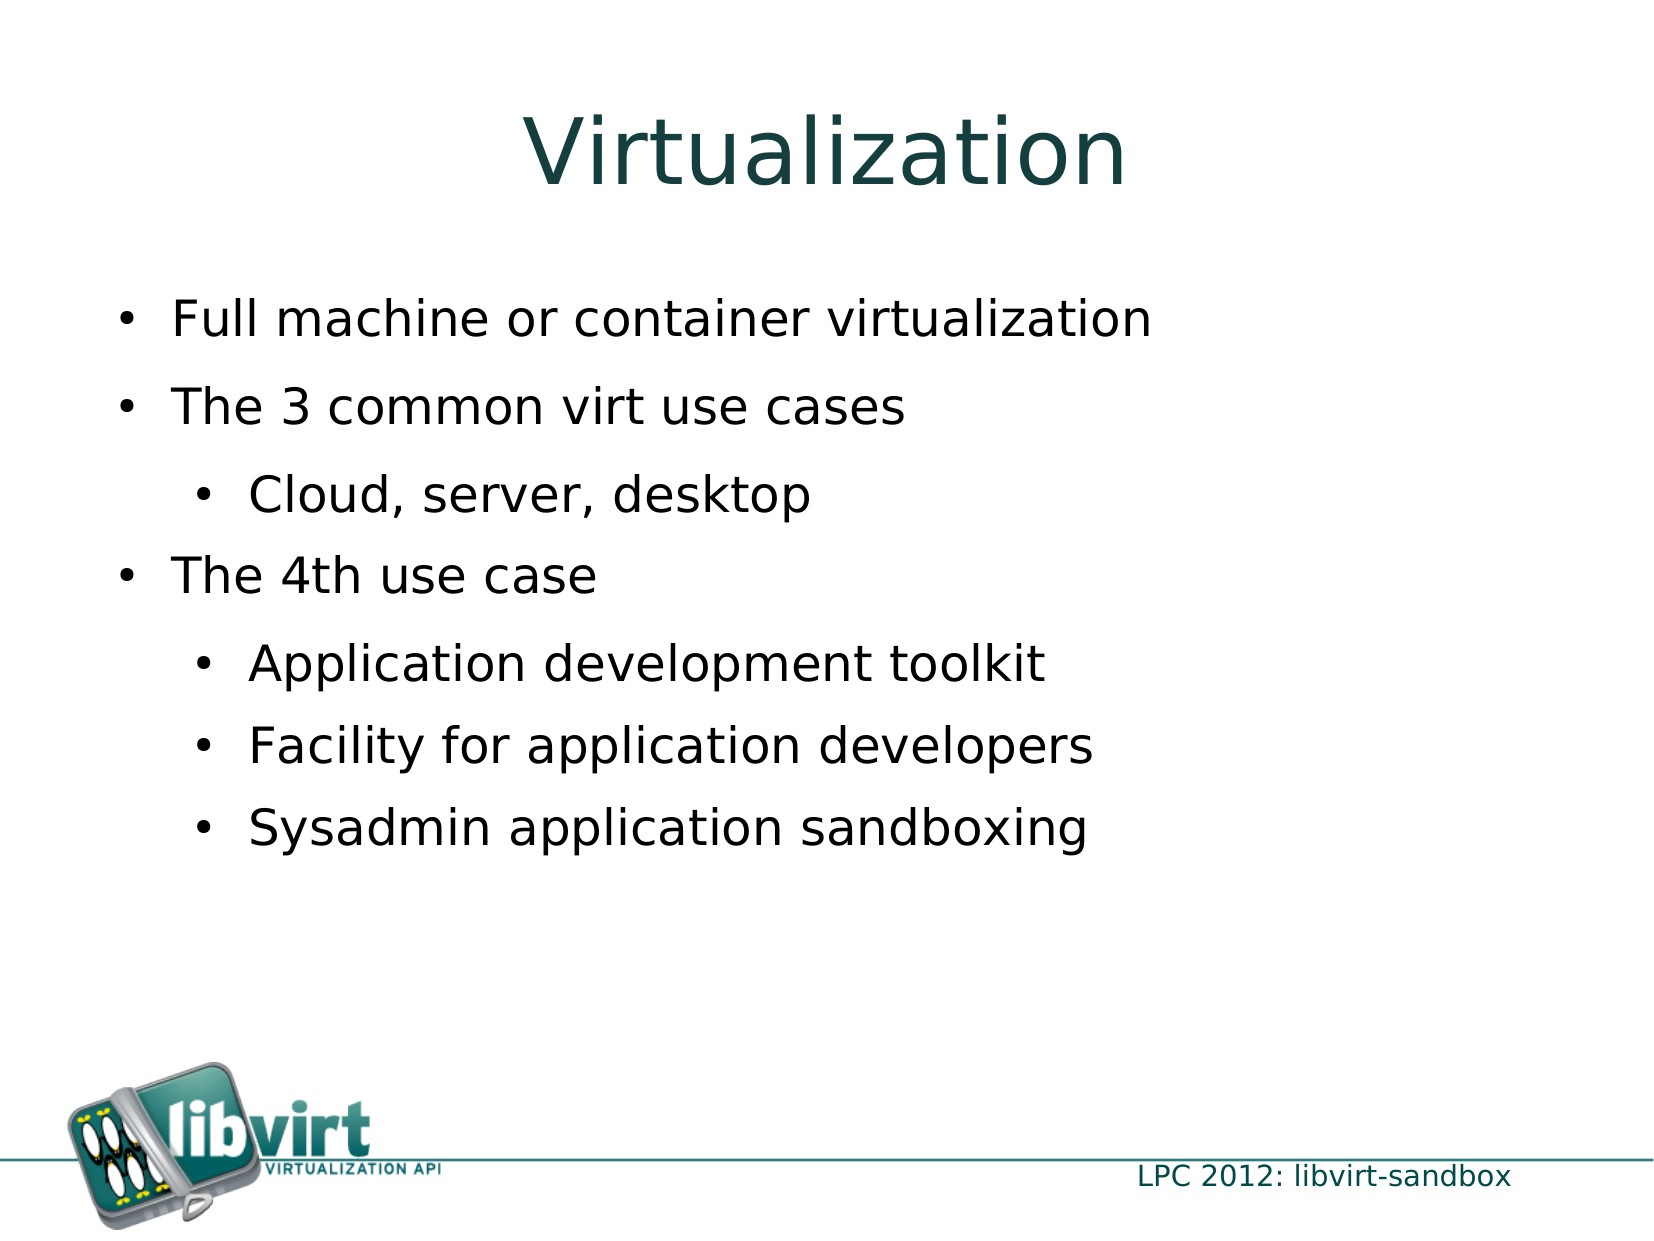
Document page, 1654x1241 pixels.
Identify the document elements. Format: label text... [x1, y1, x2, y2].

list Full machine or container virtualization The 3 common virt use cases Cloud, server, desktop The 4th use case Application development toolkit Facility for application developers Sysadmin application sandboxing [82, 290, 1571, 1062]
picture [0, 1062, 1654, 1230]
text_box LPC 2012: libvirt-sandbox [1122, 1151, 1654, 1211]
title Virtualization [82, 49, 1571, 257]
